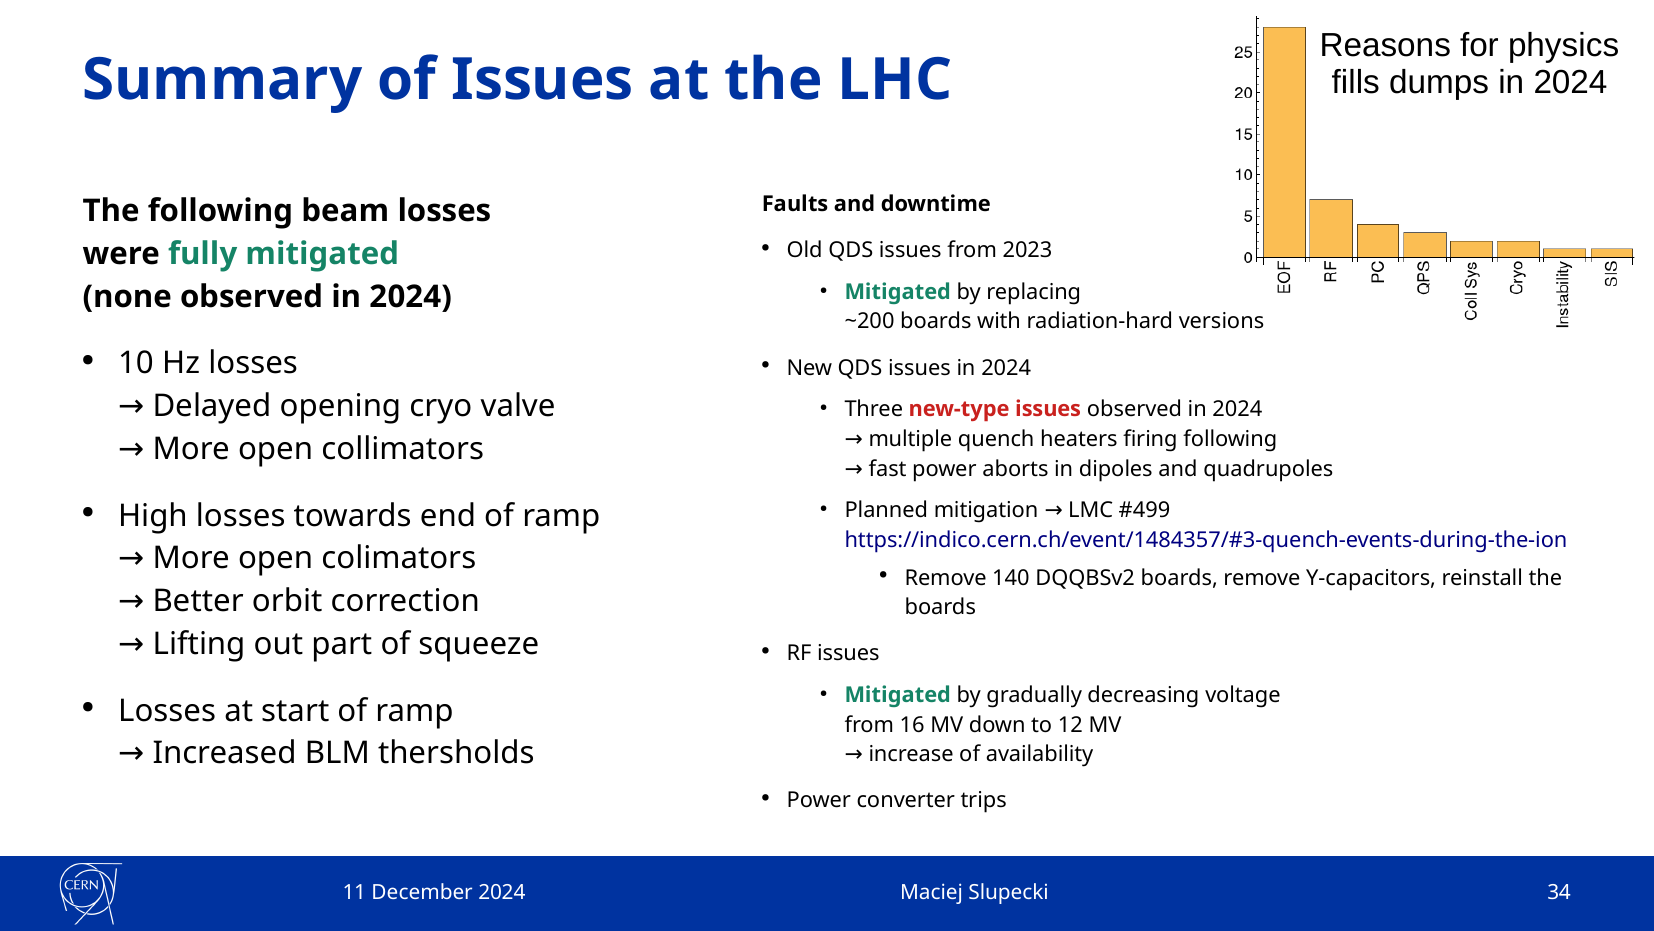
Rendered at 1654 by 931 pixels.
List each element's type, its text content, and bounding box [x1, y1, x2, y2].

list Faults and downtime Old QDS issues from 2023 Mitigated by replacing ~200 boards with radiation-hard versions New QDS issues in 2024 Three new-type issues observed in 2024 → multiple quench heaters firing following → fast power aborts in dipoles and quadrupoles Planned mitigation → LMC #499 https://indico.cern.ch/event/1484357/#3-quench-events-during-the-ion Remove 140 DQQBSv2 boards, remove Y-capacitors, reinstall the boards RF issues Mitigated by gradually decreasing voltage from 16 MV down to 12 MV → increase of availability Power converter trips [761, 188, 1630, 821]
picture [56, 859, 127, 928]
title Summary of Issues at the LHC [82, 37, 1571, 193]
list The following beam losses were fully mitigated (none observed in 2024) 10 Hz losses → Delayed opening cryo valve → More open collimators High losses towards end of ramp → More open colimators → Better orbit correction → Lifting out part of squeeze Losses at start of ramp → Increased BLM thersholds [82, 188, 721, 798]
text_box Reasons for physics fills dumps in 2024 [1322, 19, 1617, 107]
picture [1234, 16, 1635, 330]
